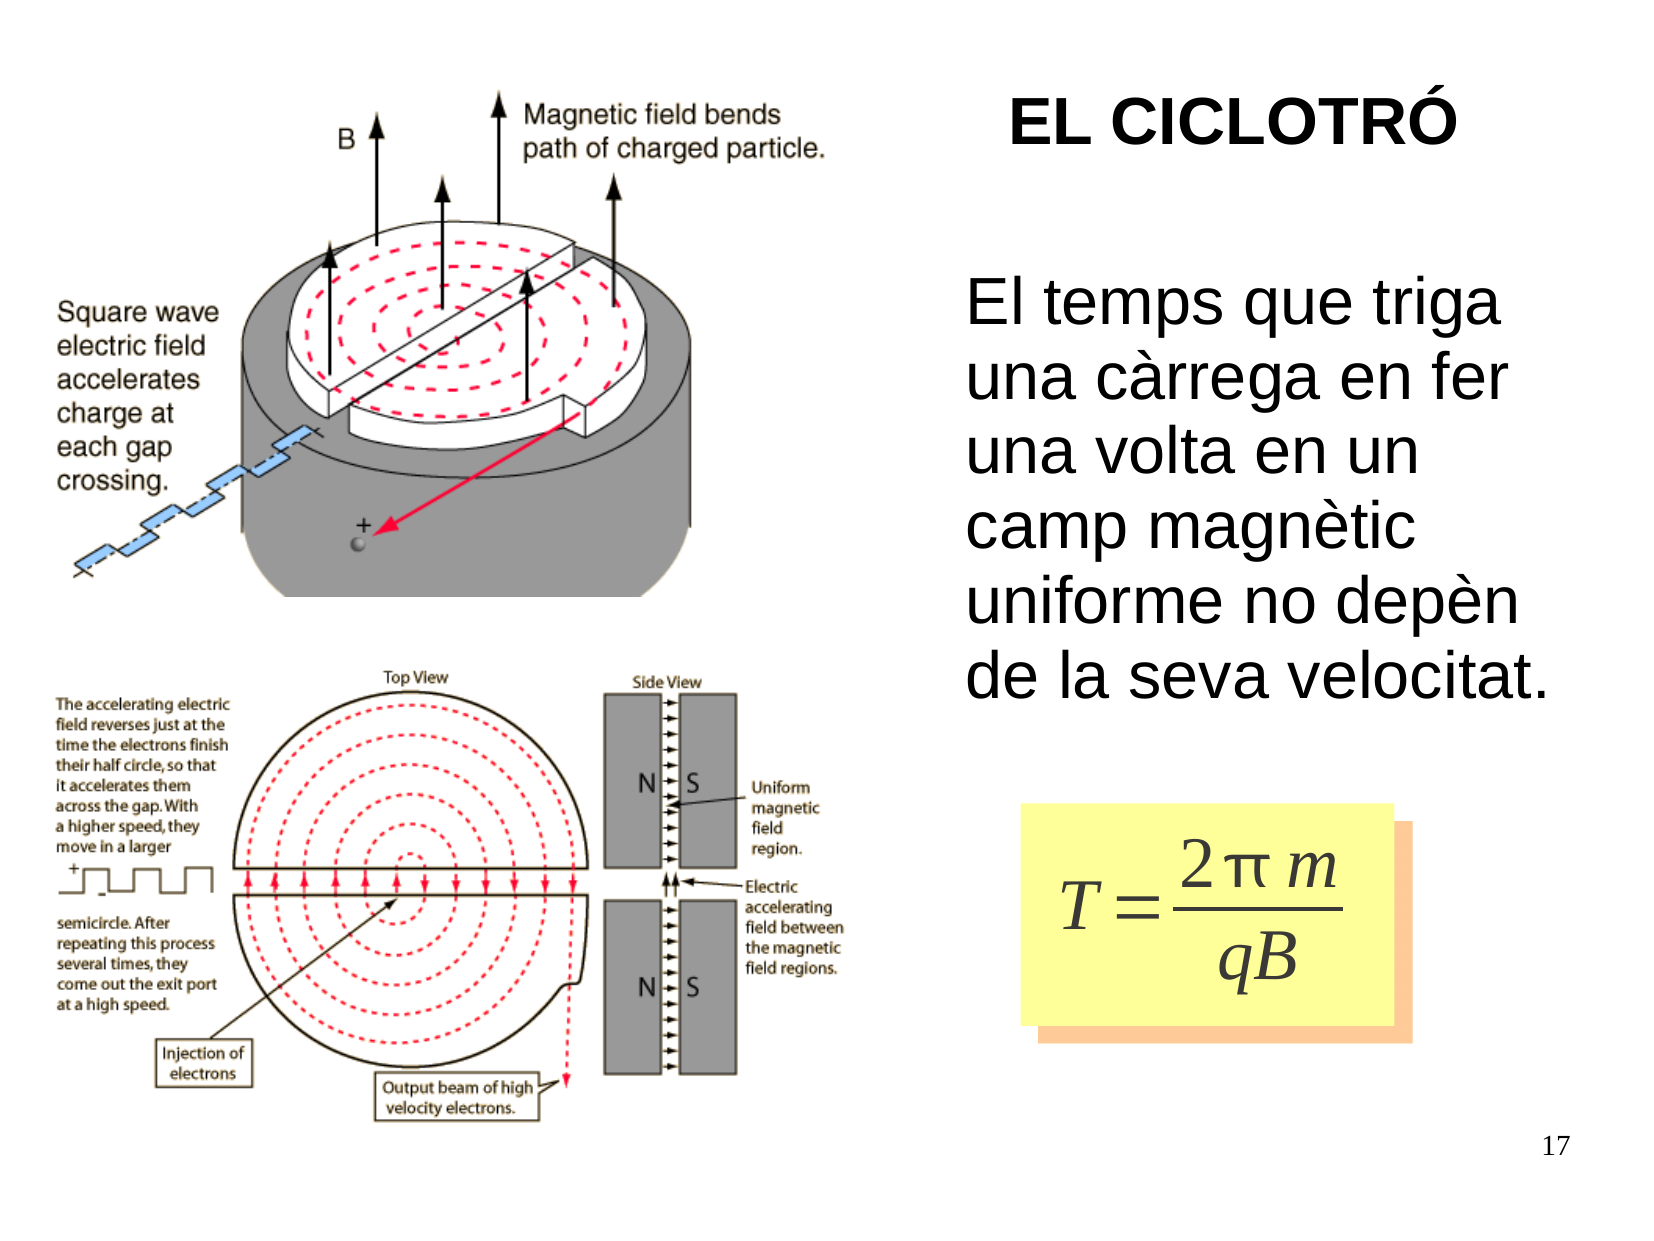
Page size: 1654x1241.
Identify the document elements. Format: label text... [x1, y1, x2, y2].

picture [50, 79, 837, 597]
text_box [1020, 803, 1395, 1026]
text_box EL CICLOTRÓ [993, 76, 1488, 167]
chart [1051, 823, 1353, 995]
picture [48, 643, 849, 1141]
text_box El temps que triga una càrrega en fer una volta en un camp magnètic uniforme no depèn de la seva velocitat. [951, 256, 1580, 720]
